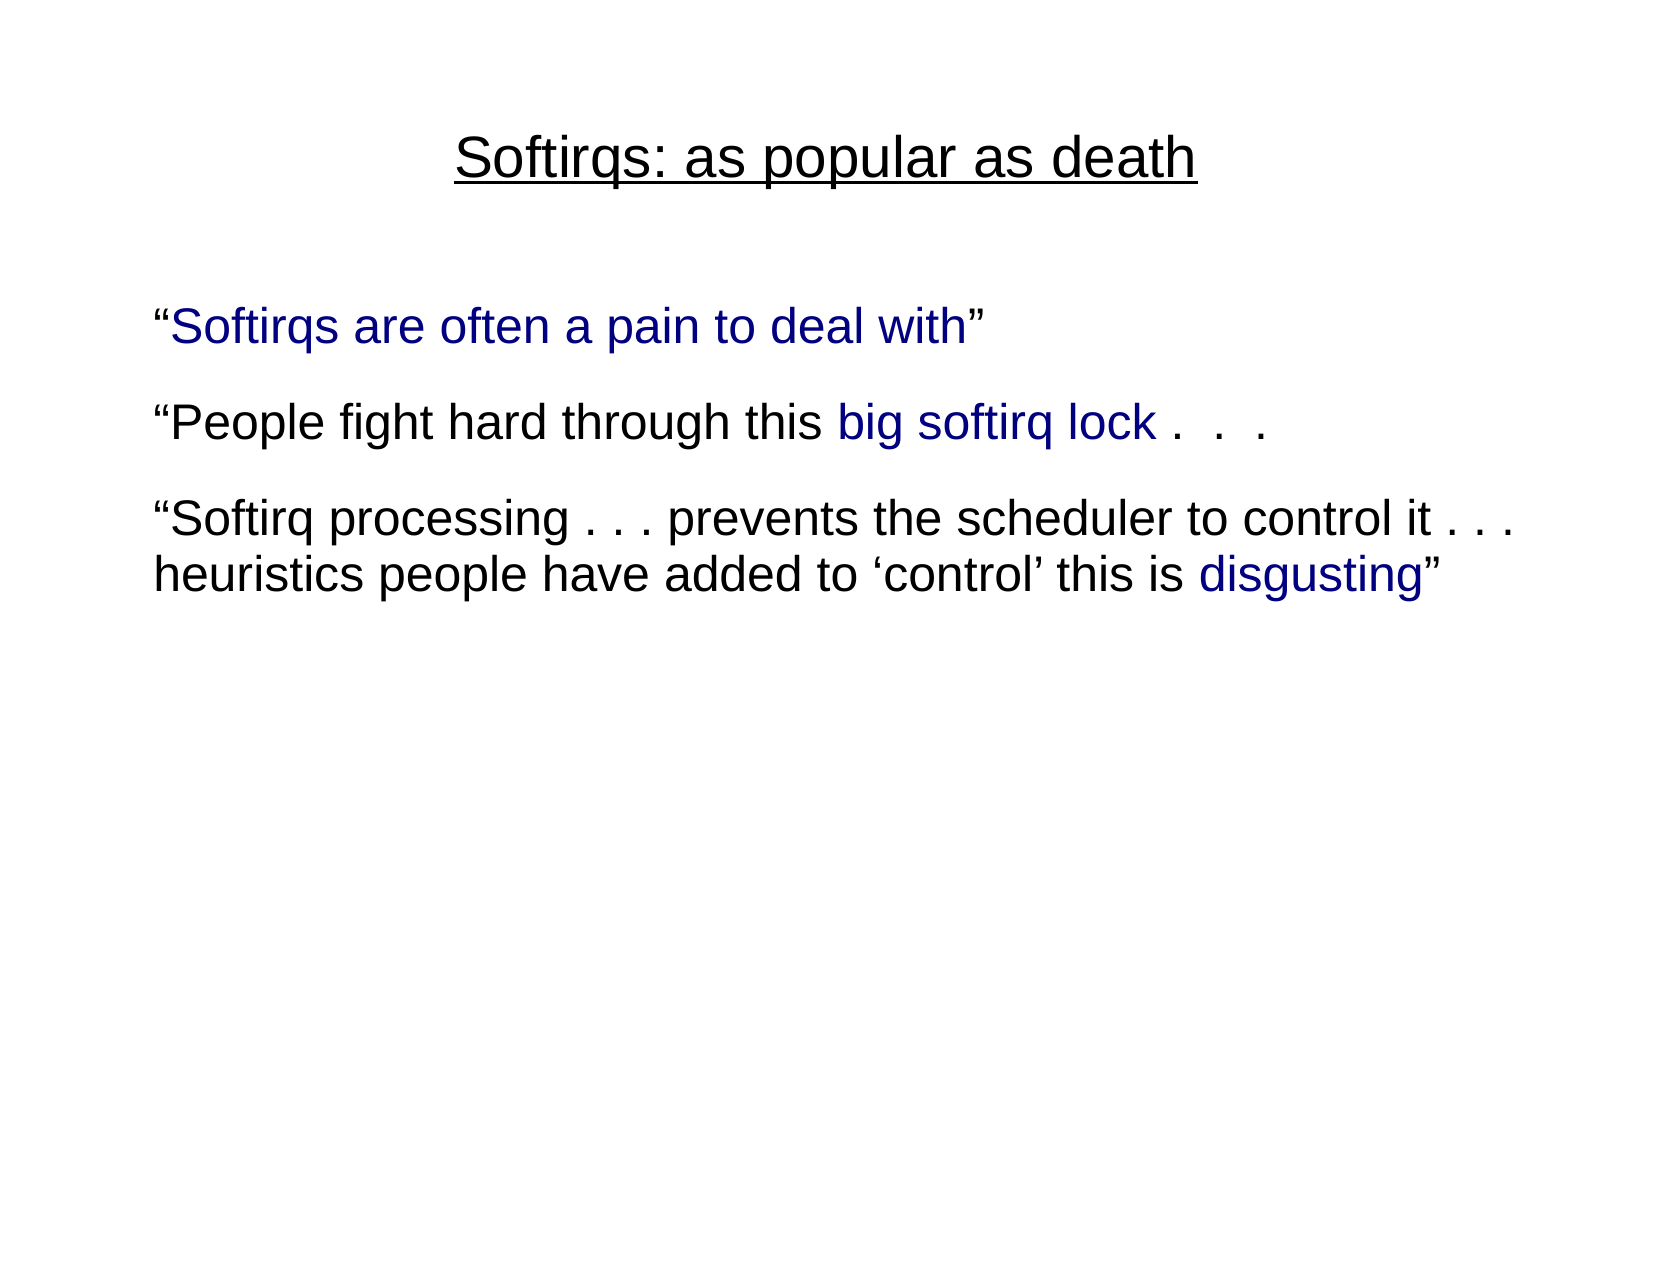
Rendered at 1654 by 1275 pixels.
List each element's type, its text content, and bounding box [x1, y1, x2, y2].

title Softirqs: as popular as death [82, 50, 1571, 264]
list “Softirqs are often a pain to deal with” “People fight hard through this big softirq lock . . . “Softirq processing . . . prevents the scheduler to control it . . . heuristics people have added to ‘control’ this is disgusting” [82, 298, 1571, 1038]
